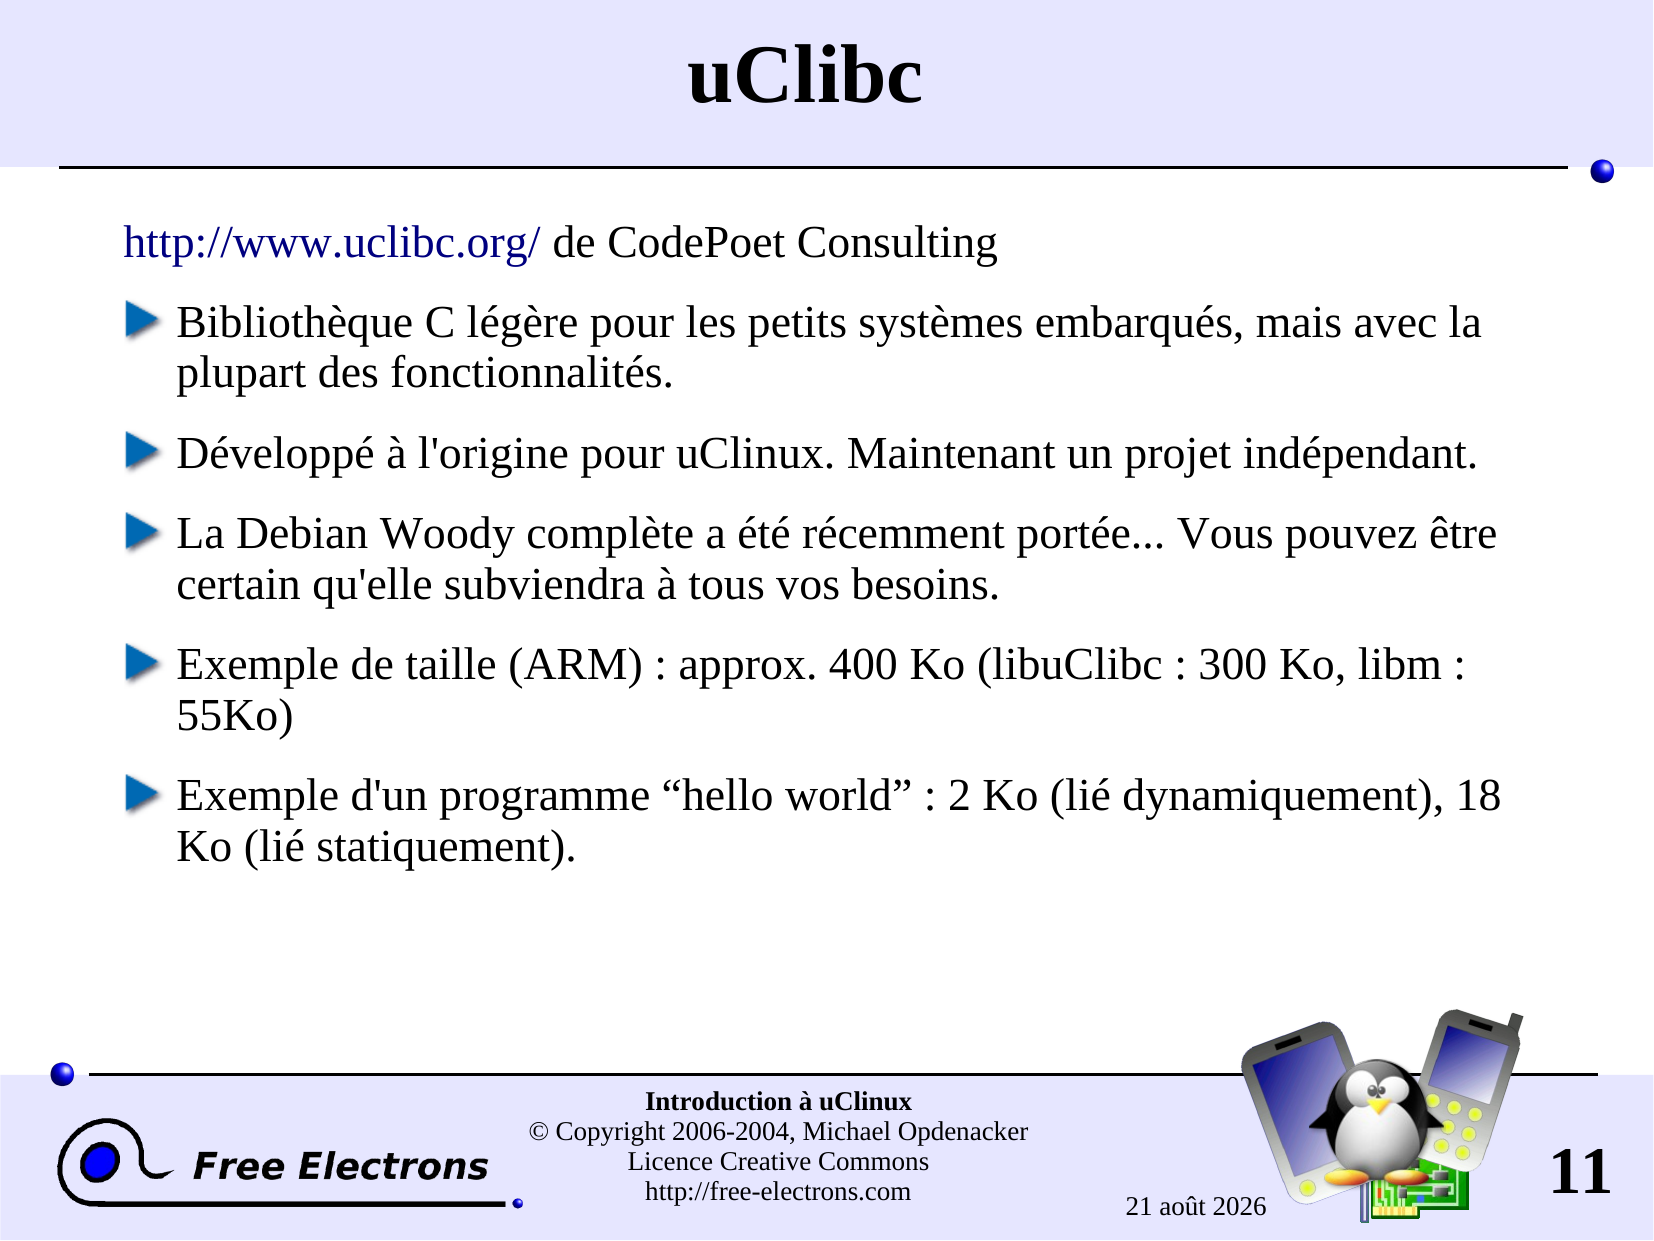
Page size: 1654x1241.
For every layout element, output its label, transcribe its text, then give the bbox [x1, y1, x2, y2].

picture [50, 1107, 527, 1216]
list http://www.uclibc.org/ de CodePoet Consulting Bibliothèque C légère pour les petits systèmes embarqués, mais avec la plupart des fonctionnalités. Développé à l'origine pour uClinux. Maintenant un projet indépendant. La Debian Woody complète a été récemment portée... Vous pouvez être certain qu'elle subviendra à tous vos besoins. Exemple de taille (ARM) : approx. 400 Ko (libuClibc : 300 Ko, libm : 55Ko) Exemple d'un programme “hello world” : 2 Ko (lié dynamiquement), 18 Ko (lié statiquement). [105, 216, 1518, 1043]
picture [1225, 1007, 1538, 1241]
title uClibc [60, 20, 1551, 130]
